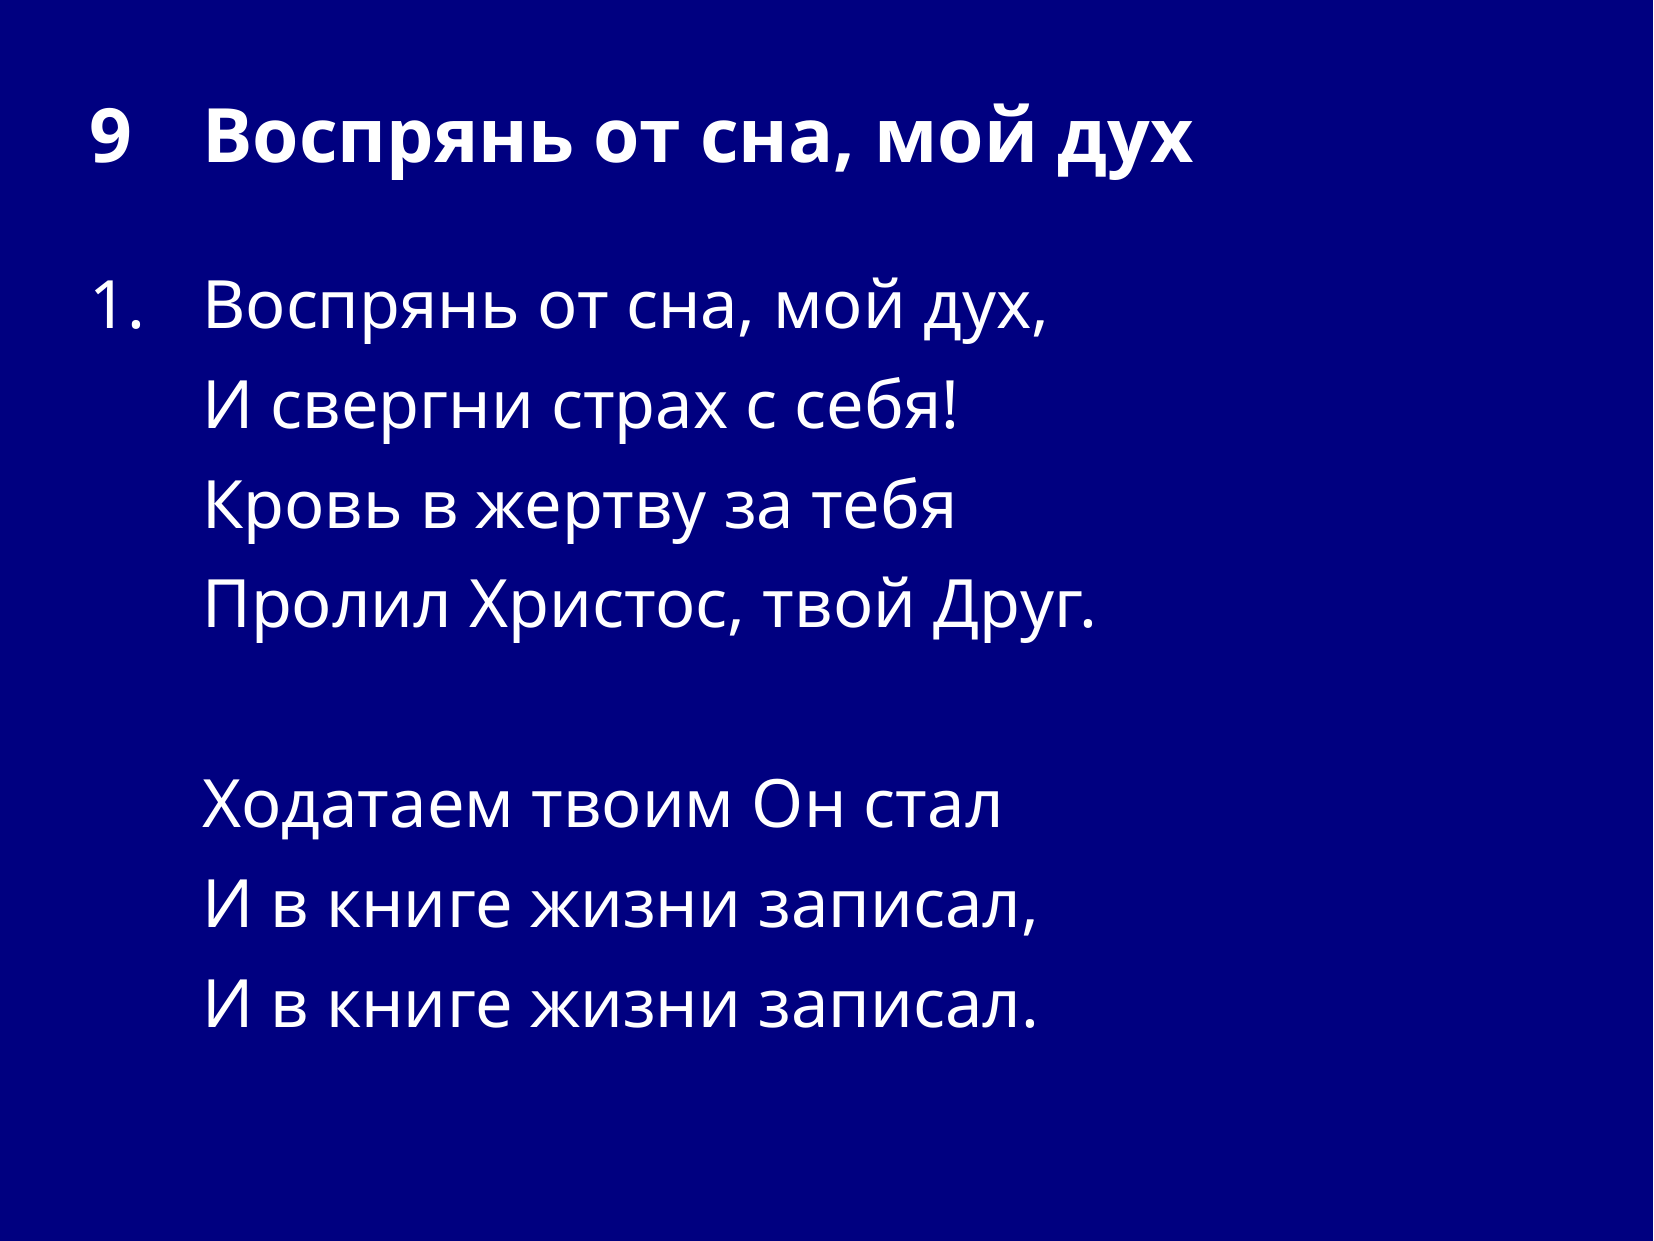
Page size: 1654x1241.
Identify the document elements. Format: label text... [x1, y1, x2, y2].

text_box 1. Воспрянь от сна, мой дух, И свергни страх с себя! Кровь в жертву за тебя Пролил Христос, твой Друг. Ходатаем твоим Он стал И в книге жизни записал, И в книге жизни записал. [75, 188, 1576, 1163]
text_box 9 Воспрянь от сна, мой дух [75, 75, 1576, 188]
